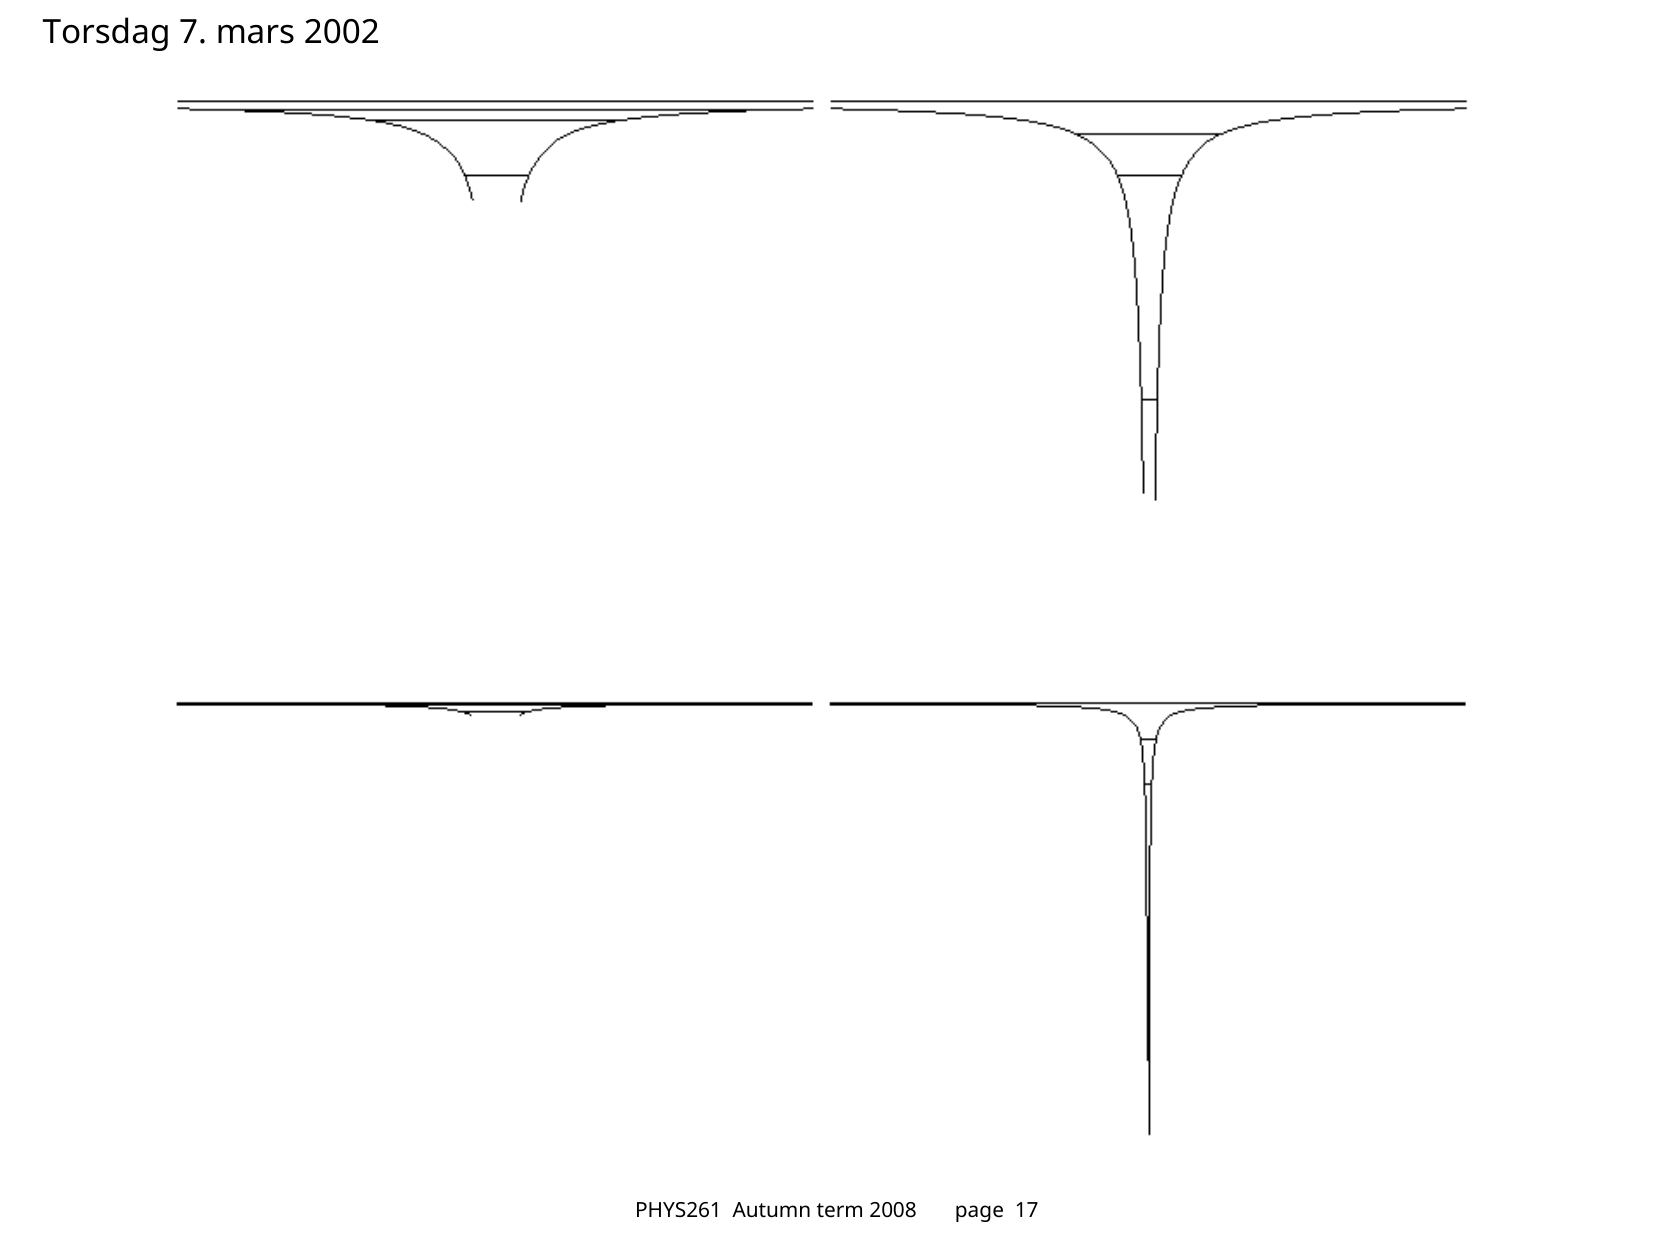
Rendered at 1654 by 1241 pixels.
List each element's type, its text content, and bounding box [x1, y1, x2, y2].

text_box Torsdag 7. mars 2002 [27, 0, 400, 61]
picture [164, 68, 1493, 582]
picture [165, 675, 1497, 1163]
